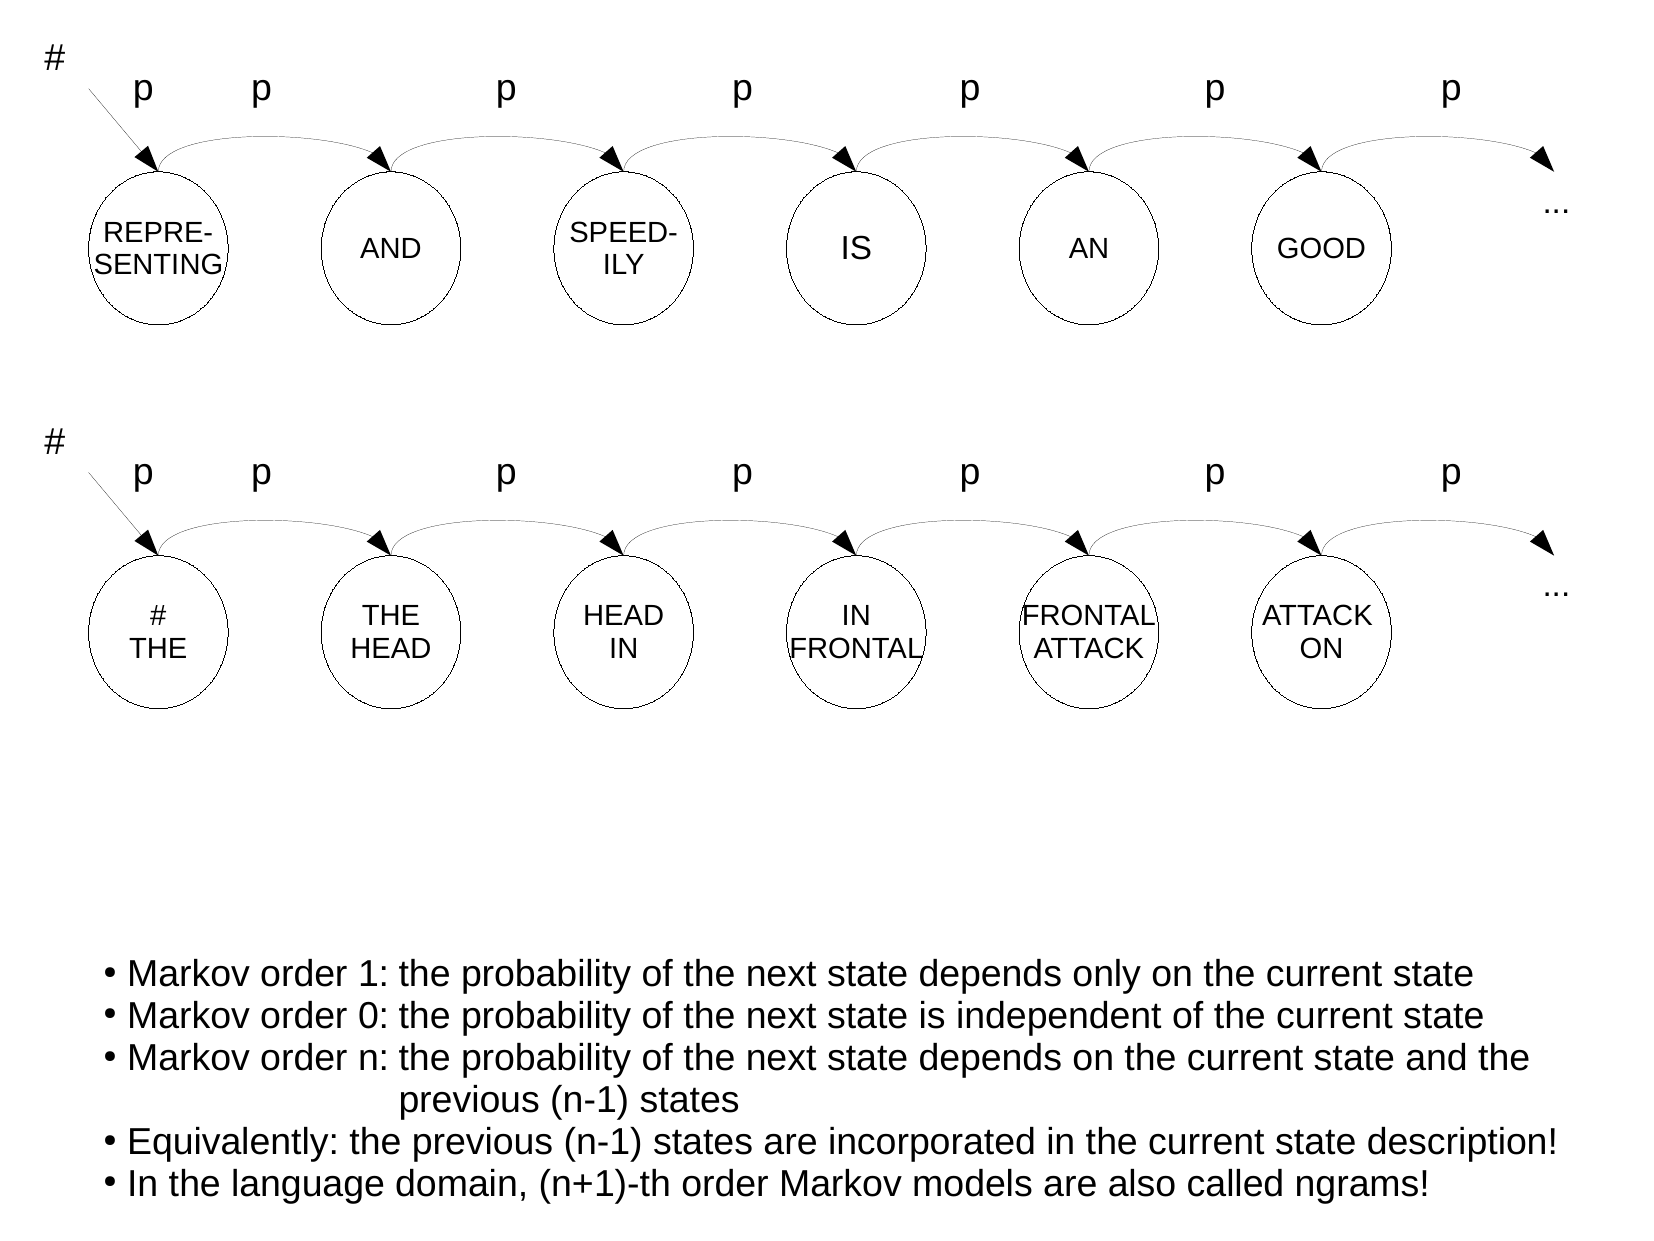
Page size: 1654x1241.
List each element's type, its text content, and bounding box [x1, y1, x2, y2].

text_box p [1426, 59, 1477, 119]
text_box p [944, 59, 996, 119]
text_box p [236, 442, 287, 502]
text_box p [481, 59, 532, 119]
text_box IS [786, 171, 927, 325]
text_box p [717, 442, 768, 502]
text_box AND [321, 171, 461, 325]
text_box THE HEAD [321, 555, 461, 709]
text_box IN FRONTAL [786, 555, 927, 709]
text_box p [1189, 442, 1241, 502]
text_box ... [1527, 559, 1625, 709]
text_box p [118, 59, 169, 119]
text_box # [29, 413, 89, 473]
text_box p [1189, 59, 1241, 119]
text_box REPRE- SENTING [88, 171, 229, 325]
text_box # [29, 29, 89, 89]
text_box AN [1019, 171, 1159, 325]
text_box p [236, 59, 287, 119]
text_box FRONTAL ATTACK [1019, 555, 1159, 709]
text_box Markov order 1: the probability of the next state depends only on the current state Markov order 0: the probability of the next state is independent of the current state Markov order n: the probability of the next state depends on the current state and the previous (n-1) states Equivalently: the previous (n-1) states are incorporated in the current state description! In the language domain, (n+1)-th order Markov models are also called ngrams! [88, 944, 1574, 1241]
text_box HEAD IN [553, 555, 694, 709]
text_box p [1426, 442, 1477, 502]
text_box ATTACK ON [1251, 555, 1392, 709]
text_box ... [1527, 175, 1625, 325]
text_box SPEED- ILY [553, 171, 694, 325]
text_box p [717, 59, 768, 119]
text_box # THE [88, 555, 229, 709]
text_box p [118, 442, 169, 502]
text_box p [481, 442, 532, 502]
text_box GOOD [1251, 171, 1392, 325]
text_box p [944, 442, 996, 502]
